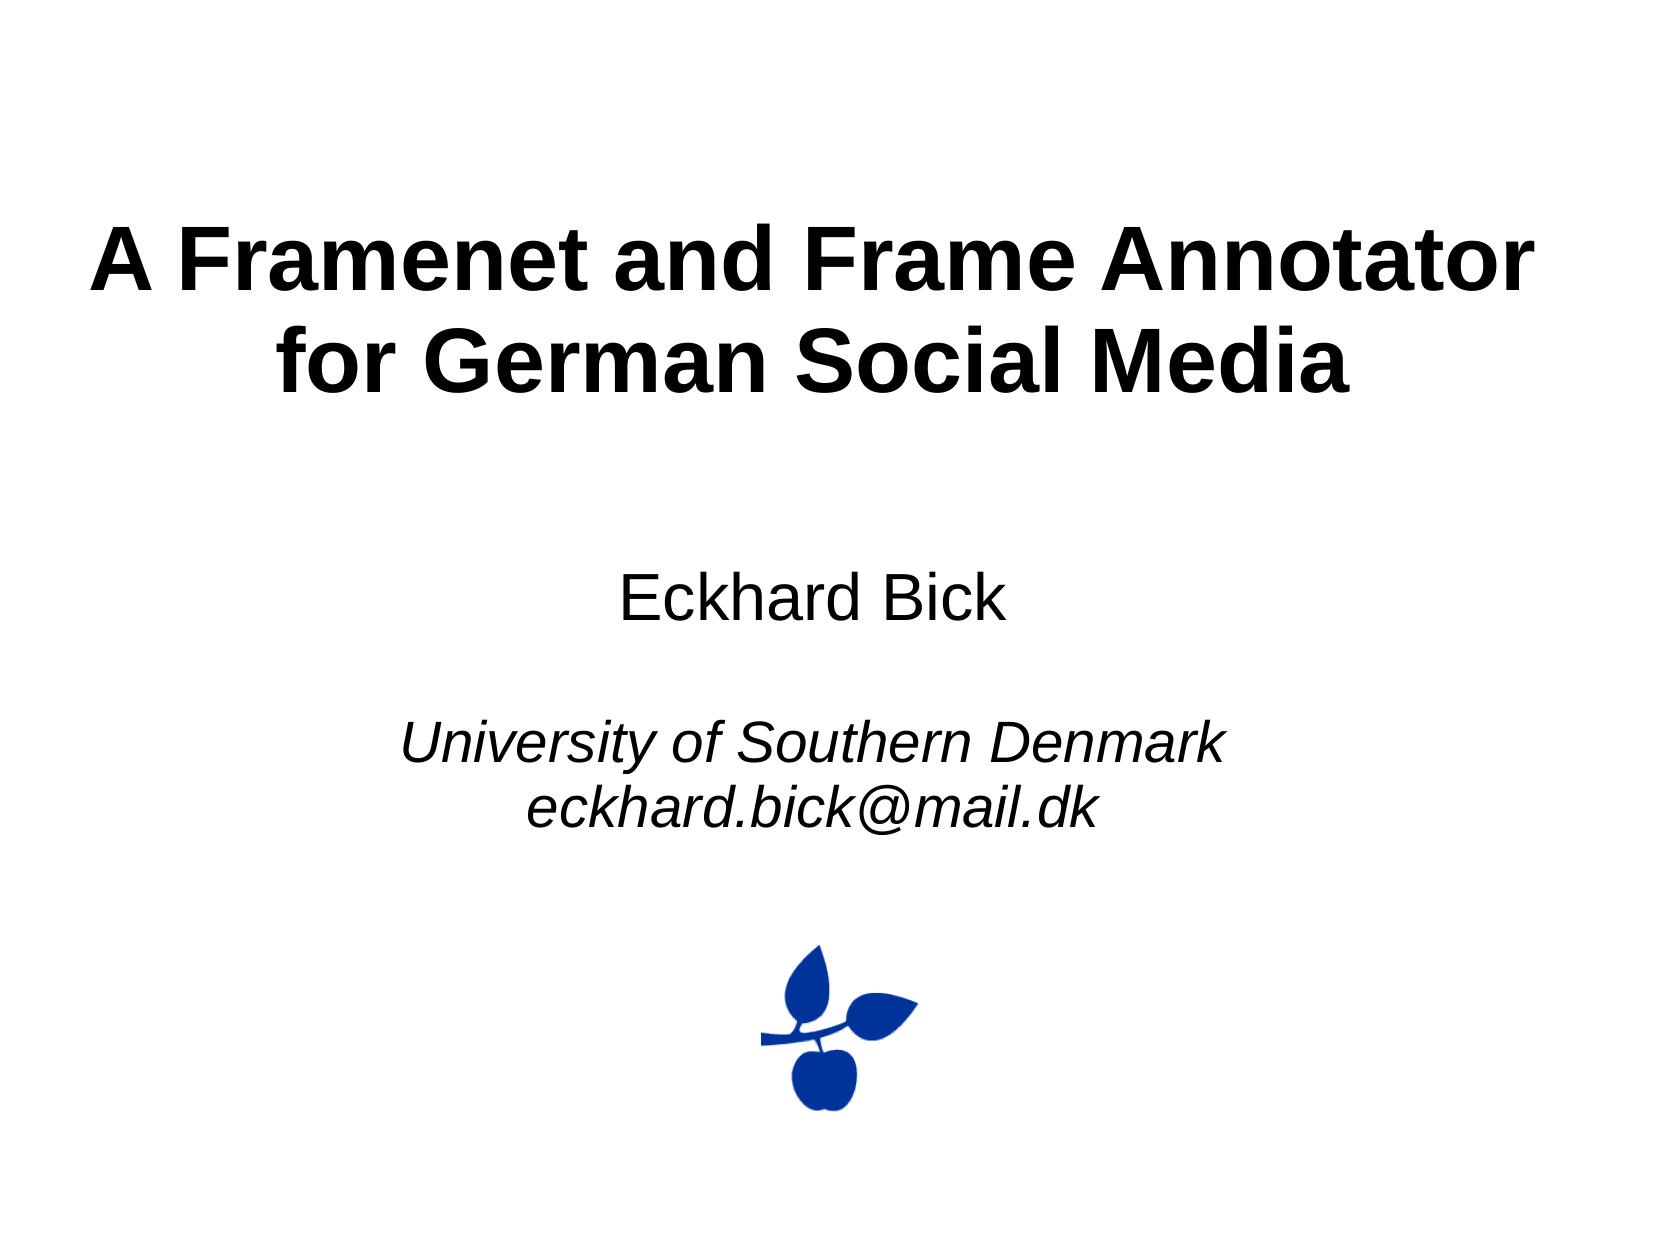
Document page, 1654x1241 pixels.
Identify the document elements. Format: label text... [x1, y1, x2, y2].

picture [761, 944, 932, 1114]
subtitle A Framenet and Frame Annotator for German Social Media Eckhard Bick University of Southern Denmark eckhard.bick@mail.dk [29, 37, 1597, 1010]
